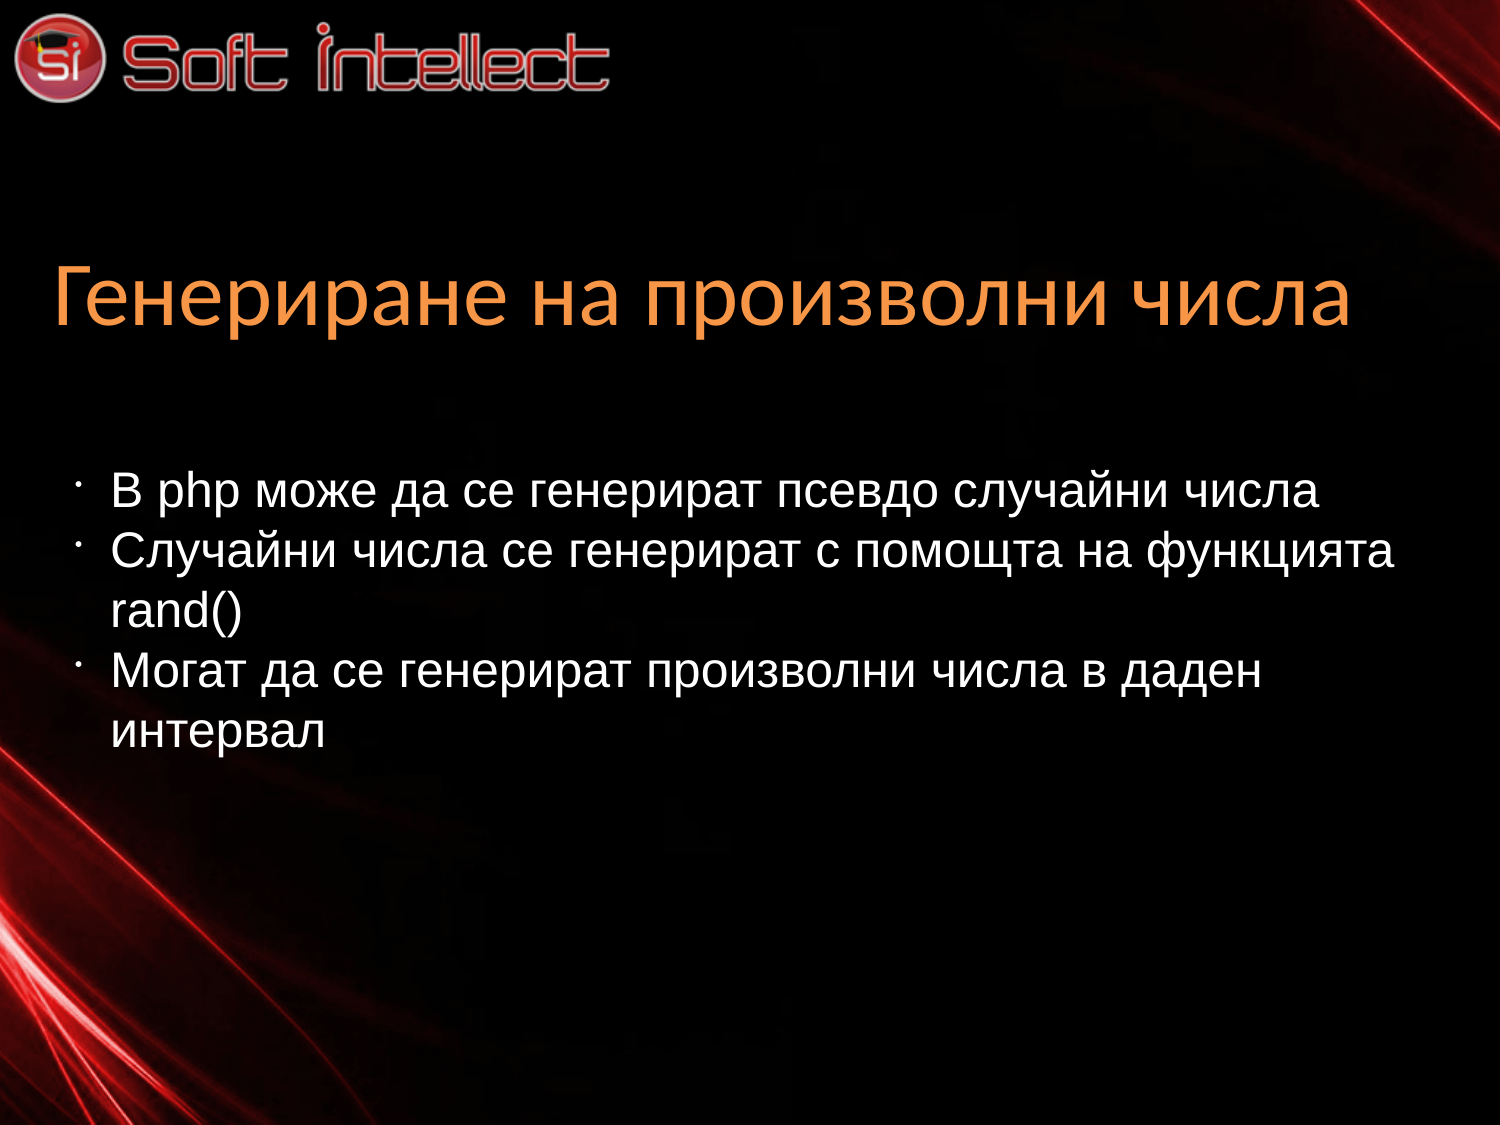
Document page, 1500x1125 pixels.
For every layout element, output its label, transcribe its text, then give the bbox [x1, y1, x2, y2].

text_box В php може да се генерират псевдо случайни числа Случайни числа се генерират с помощта на функцията rand() Могат да се генерират произволни числа в даден интервал [60, 450, 1410, 780]
picture [0, 0, 1500, 1125]
text_box Генериране на произволни числа [29, 195, 1380, 383]
